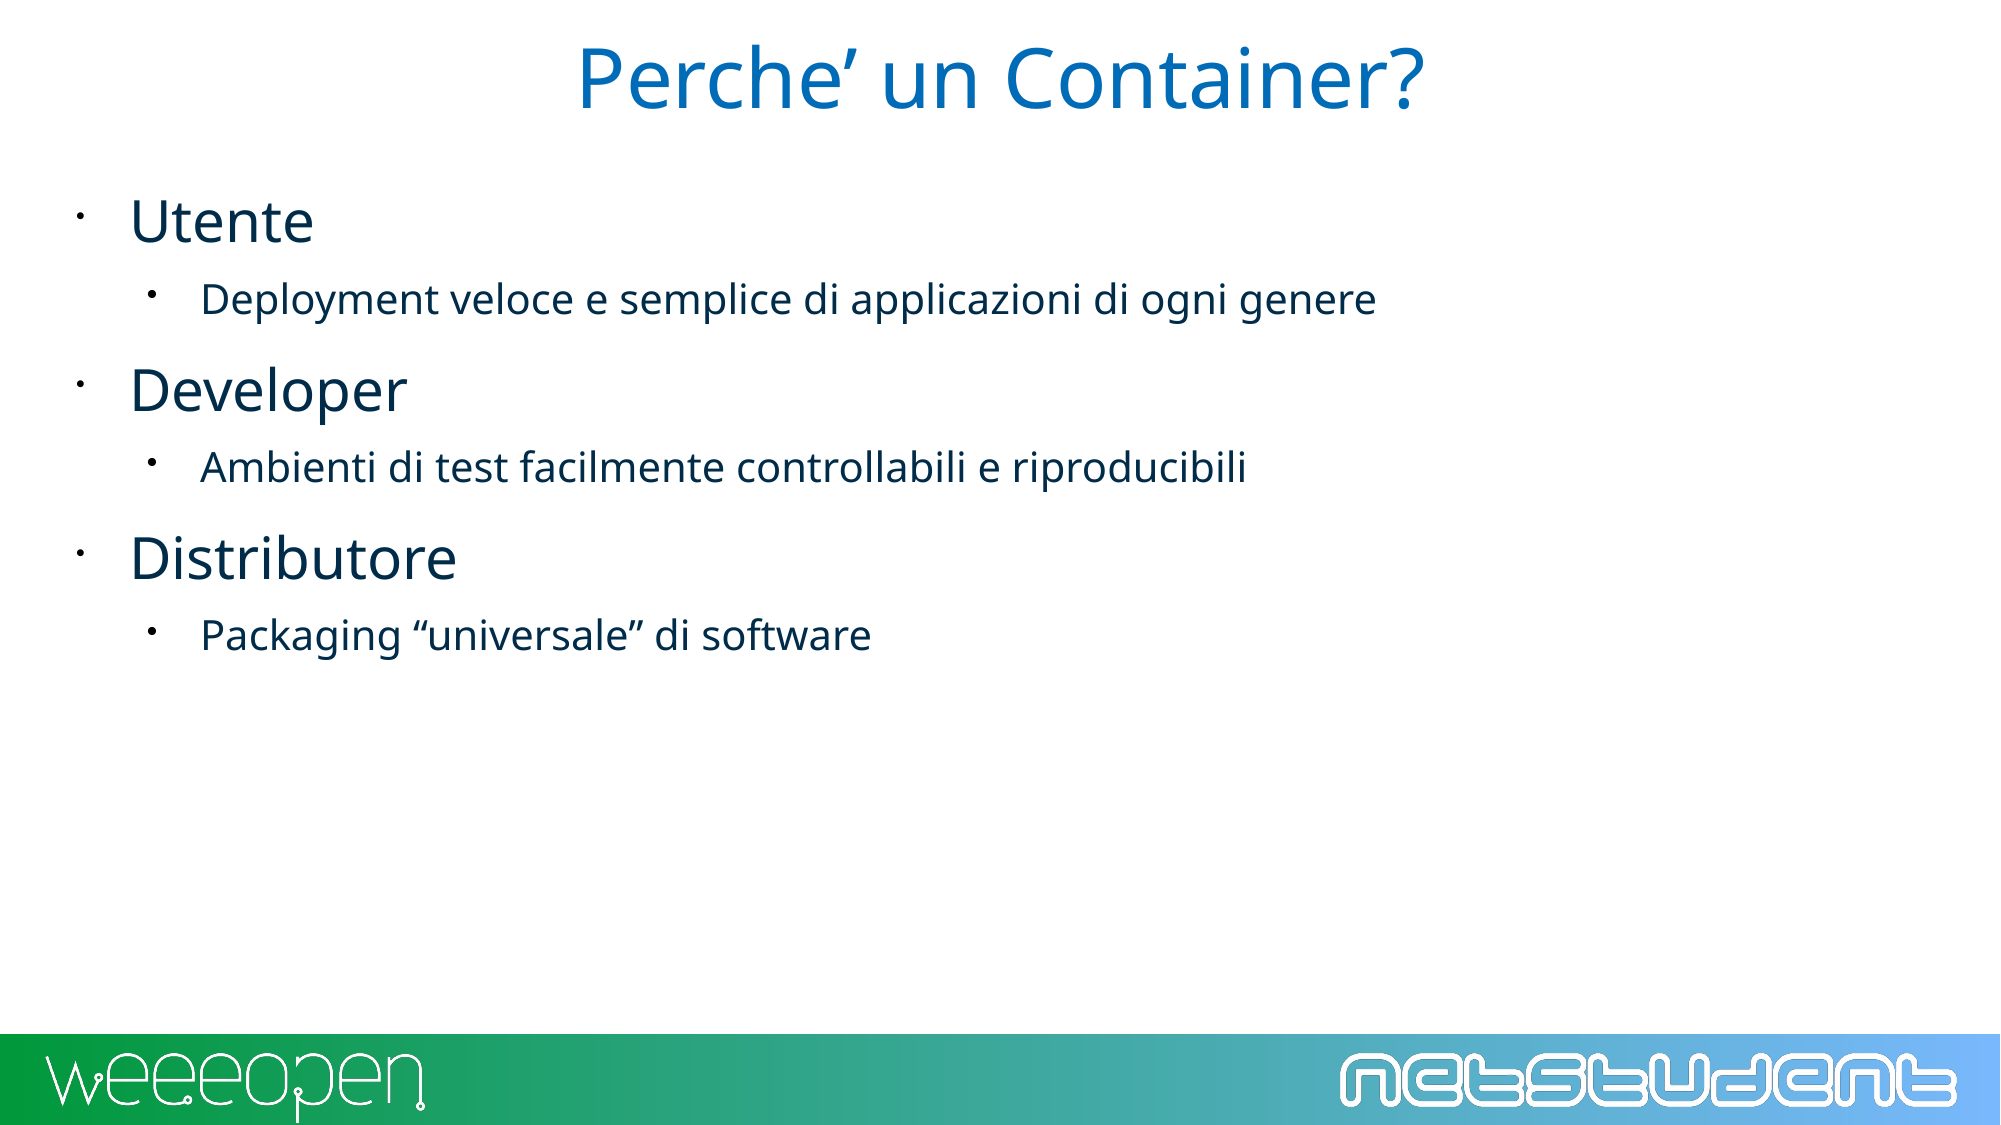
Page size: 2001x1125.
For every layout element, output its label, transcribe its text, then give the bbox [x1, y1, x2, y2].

title Perche’ un Container? [43, 29, 1959, 119]
picture [45, 1053, 425, 1123]
picture [1340, 1053, 1957, 1107]
list Utente Deployment veloce e semplice di applicazioni di ogni genere Developer Ambienti di test facilmente controllabili e riproducibili Distributore Packaging “universale” di software [43, 177, 1959, 1008]
